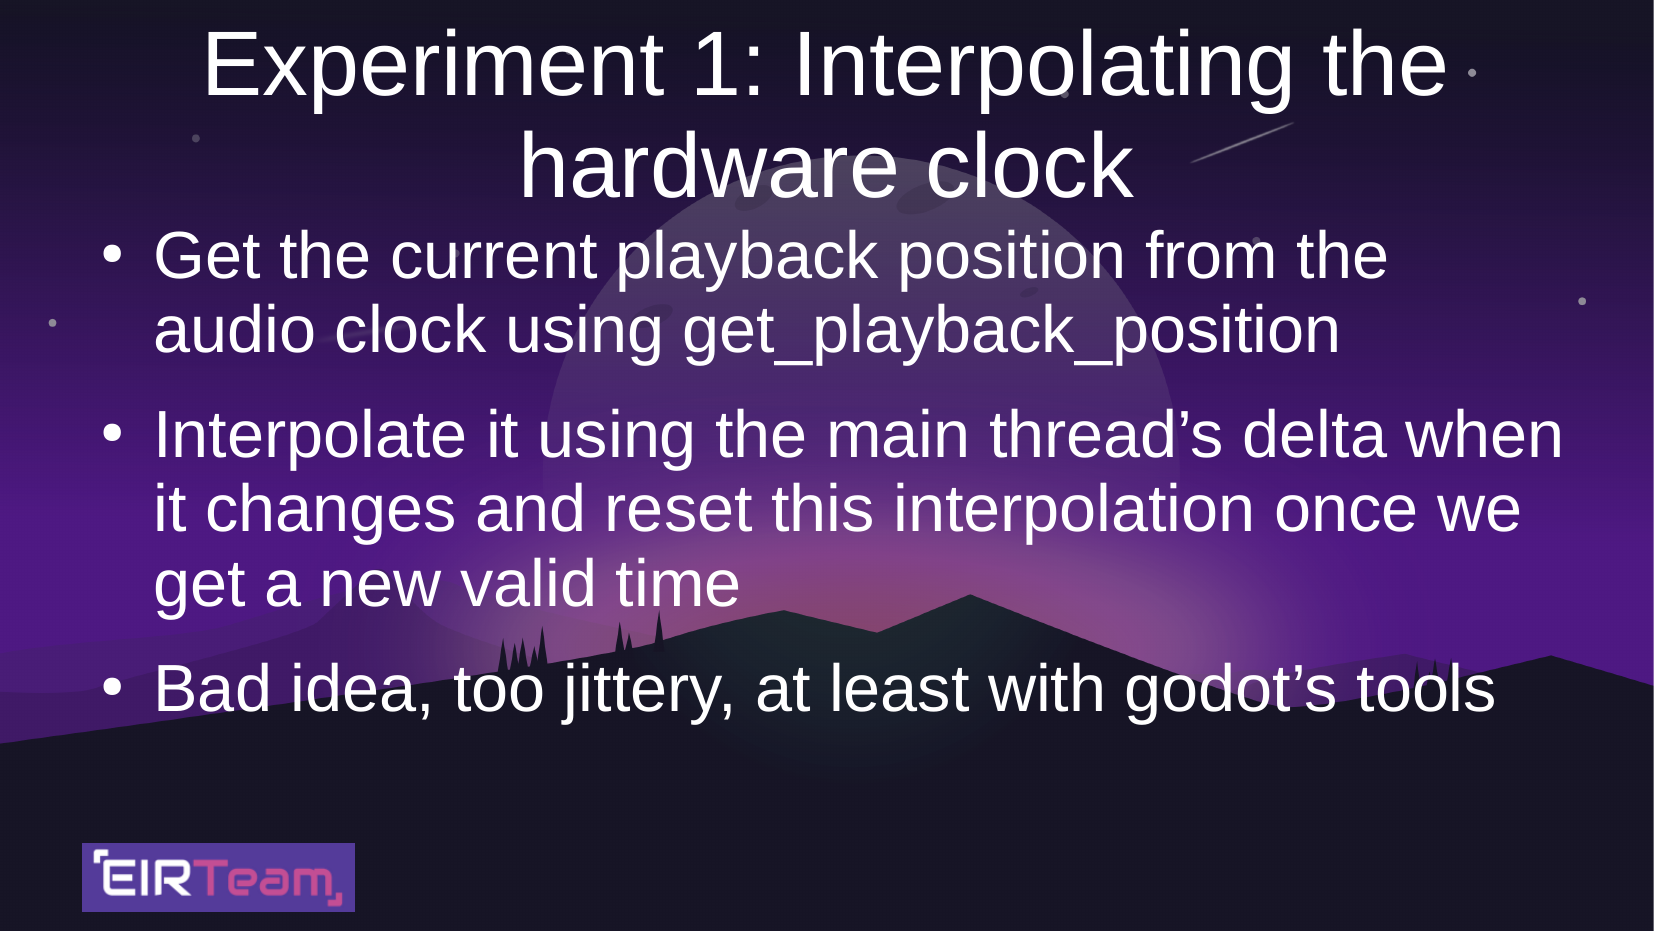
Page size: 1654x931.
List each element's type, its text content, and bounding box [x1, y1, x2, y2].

picture [0, 0, 1654, 931]
list Get the current playback position from the audio clock using get_playback_position Interpolate it using the main thread’s delta when it changes and reset this interpolation once we get a new valid time Bad idea, too jittery, at least with godot’s tools [82, 217, 1571, 758]
title Experiment 1: Interpolating the hardware clock [82, 0, 1571, 217]
